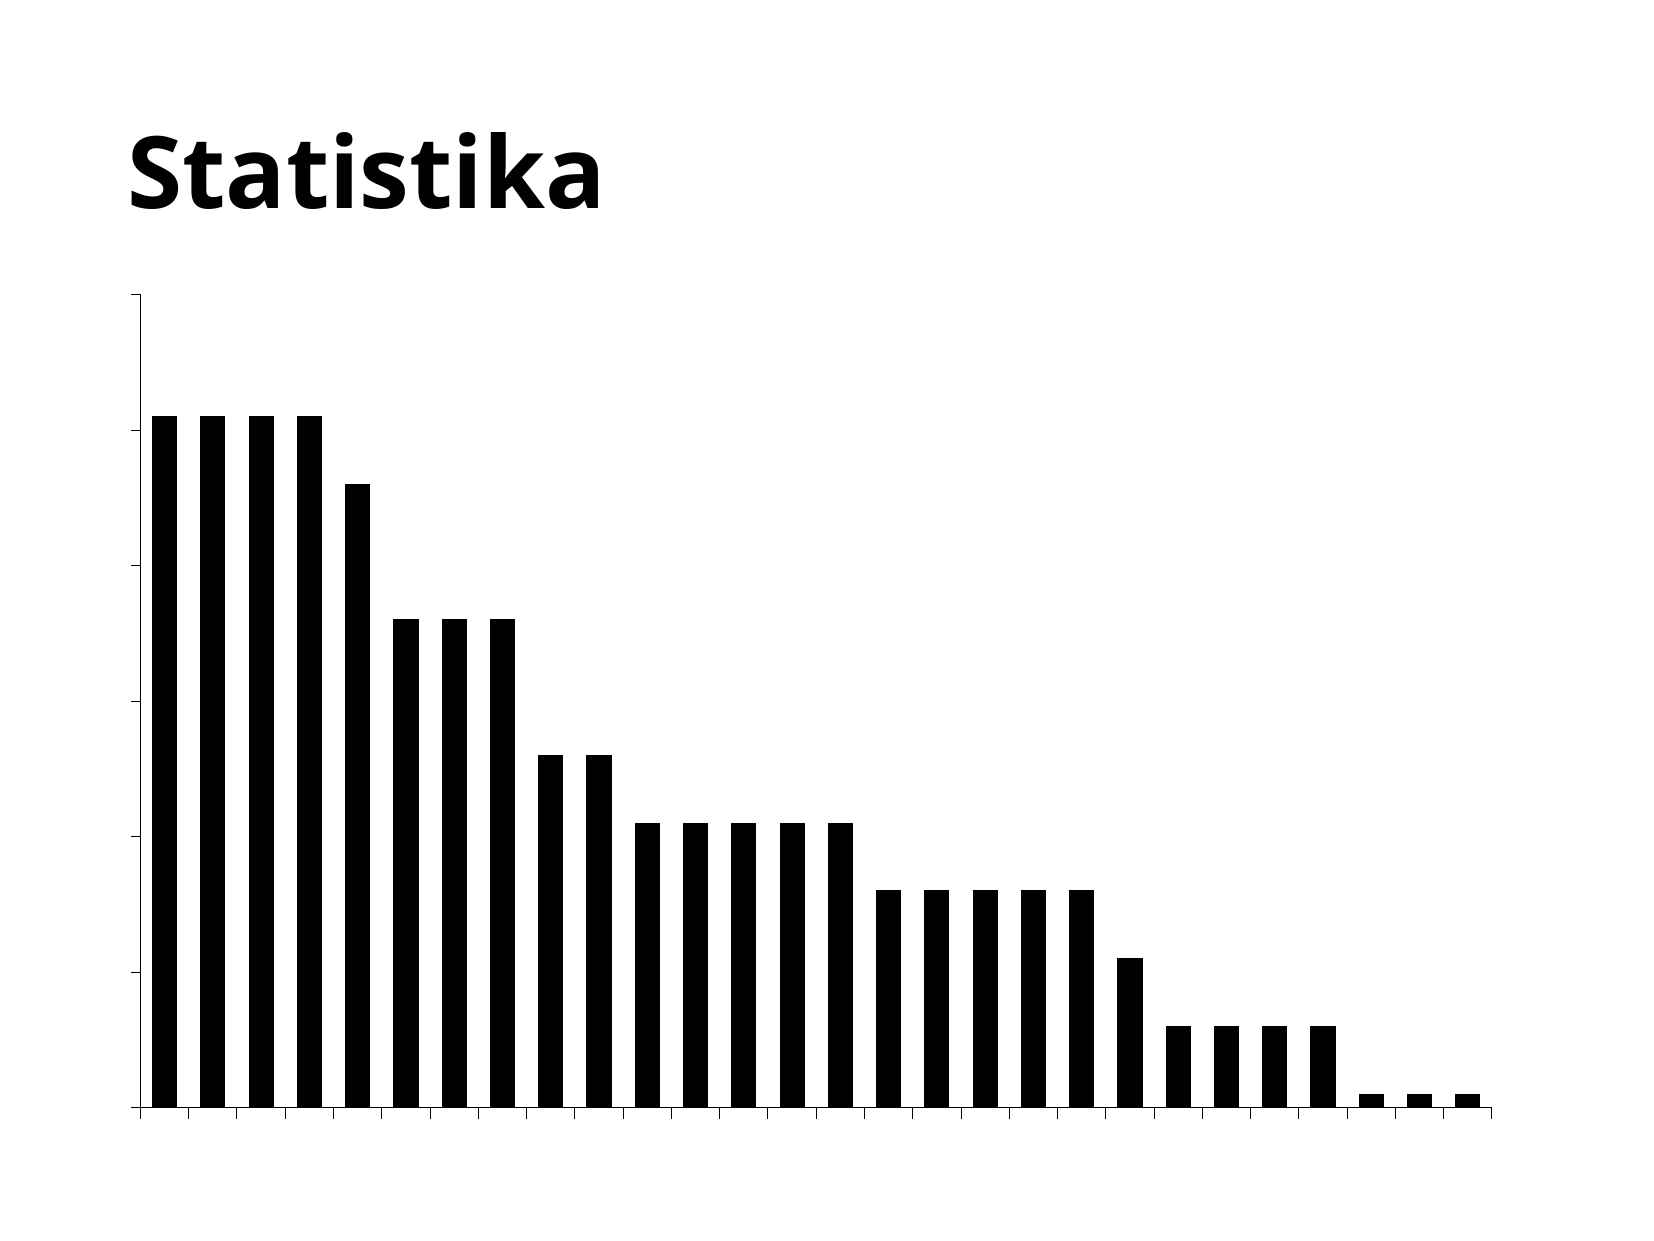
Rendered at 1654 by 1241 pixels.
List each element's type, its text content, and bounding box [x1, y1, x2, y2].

chart [112, 262, 1521, 1126]
text_box Statistika [112, 93, 1576, 226]
